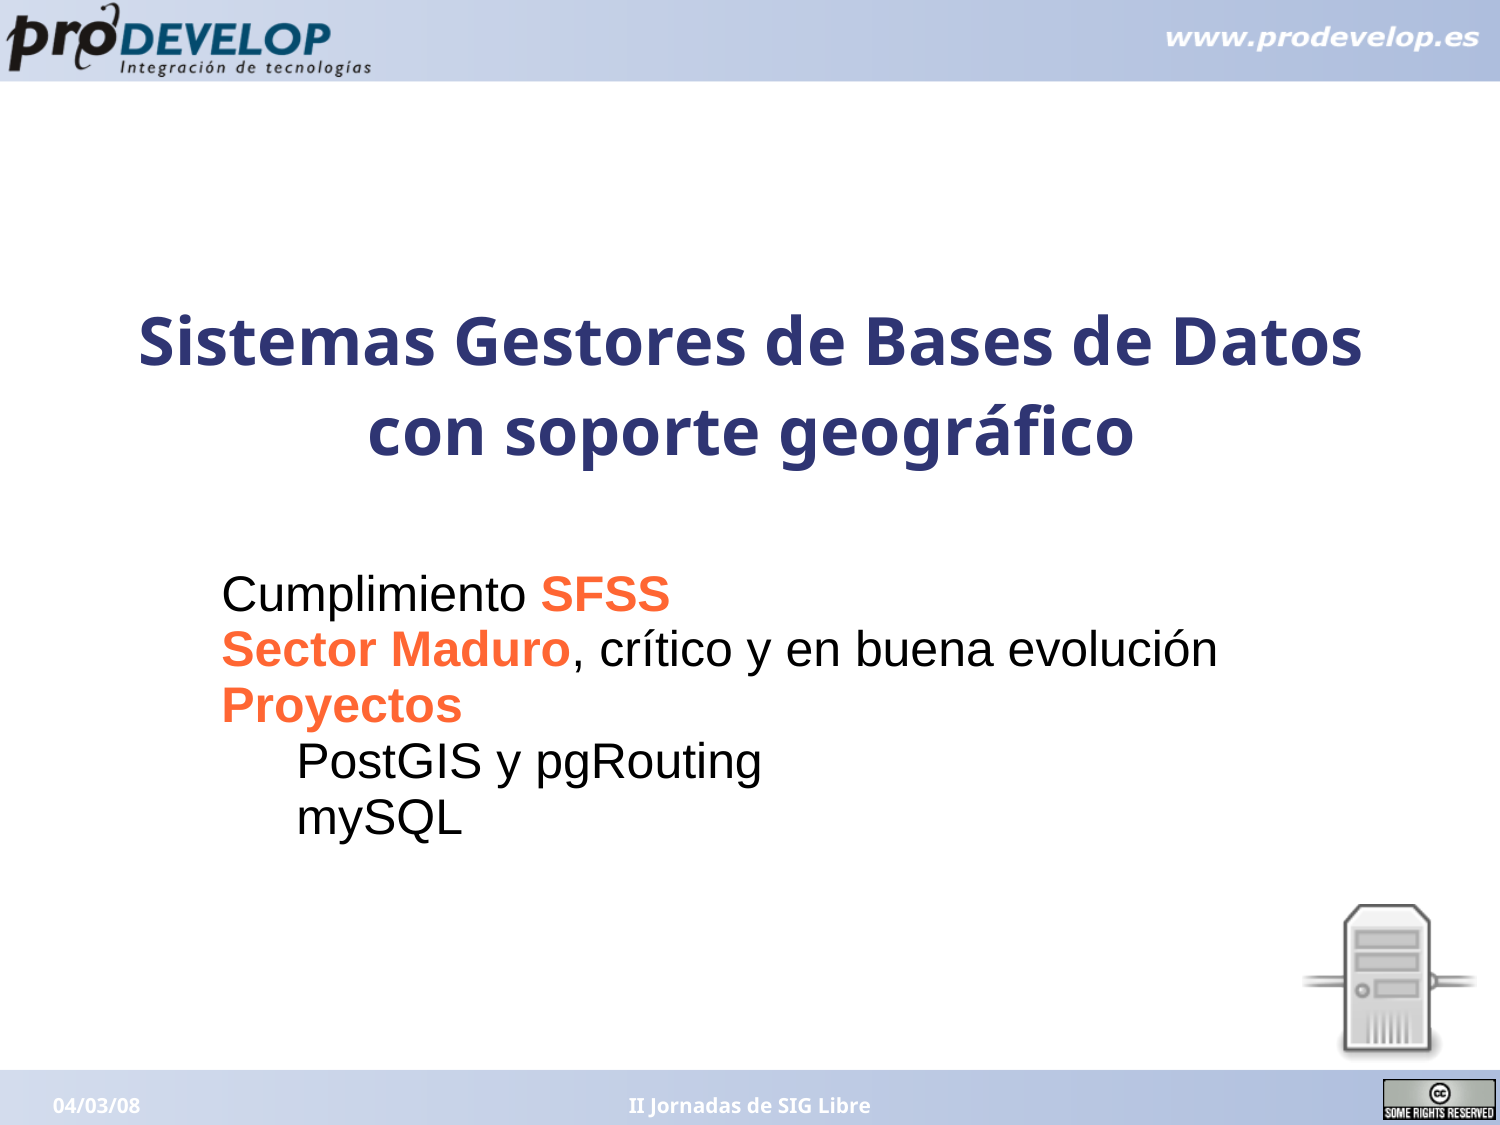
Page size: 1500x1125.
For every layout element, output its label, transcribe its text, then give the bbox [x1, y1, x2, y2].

title Sistemas Gestores de Bases de Datos con soporte geográfico [76, 283, 1427, 486]
text_box Cumplimiento SFSS Sector Maduro, crítico y en buena evolución Proyectos PostGIS y pgRouting mySQL [206, 558, 1418, 949]
picture [0, 0, 1500, 1125]
